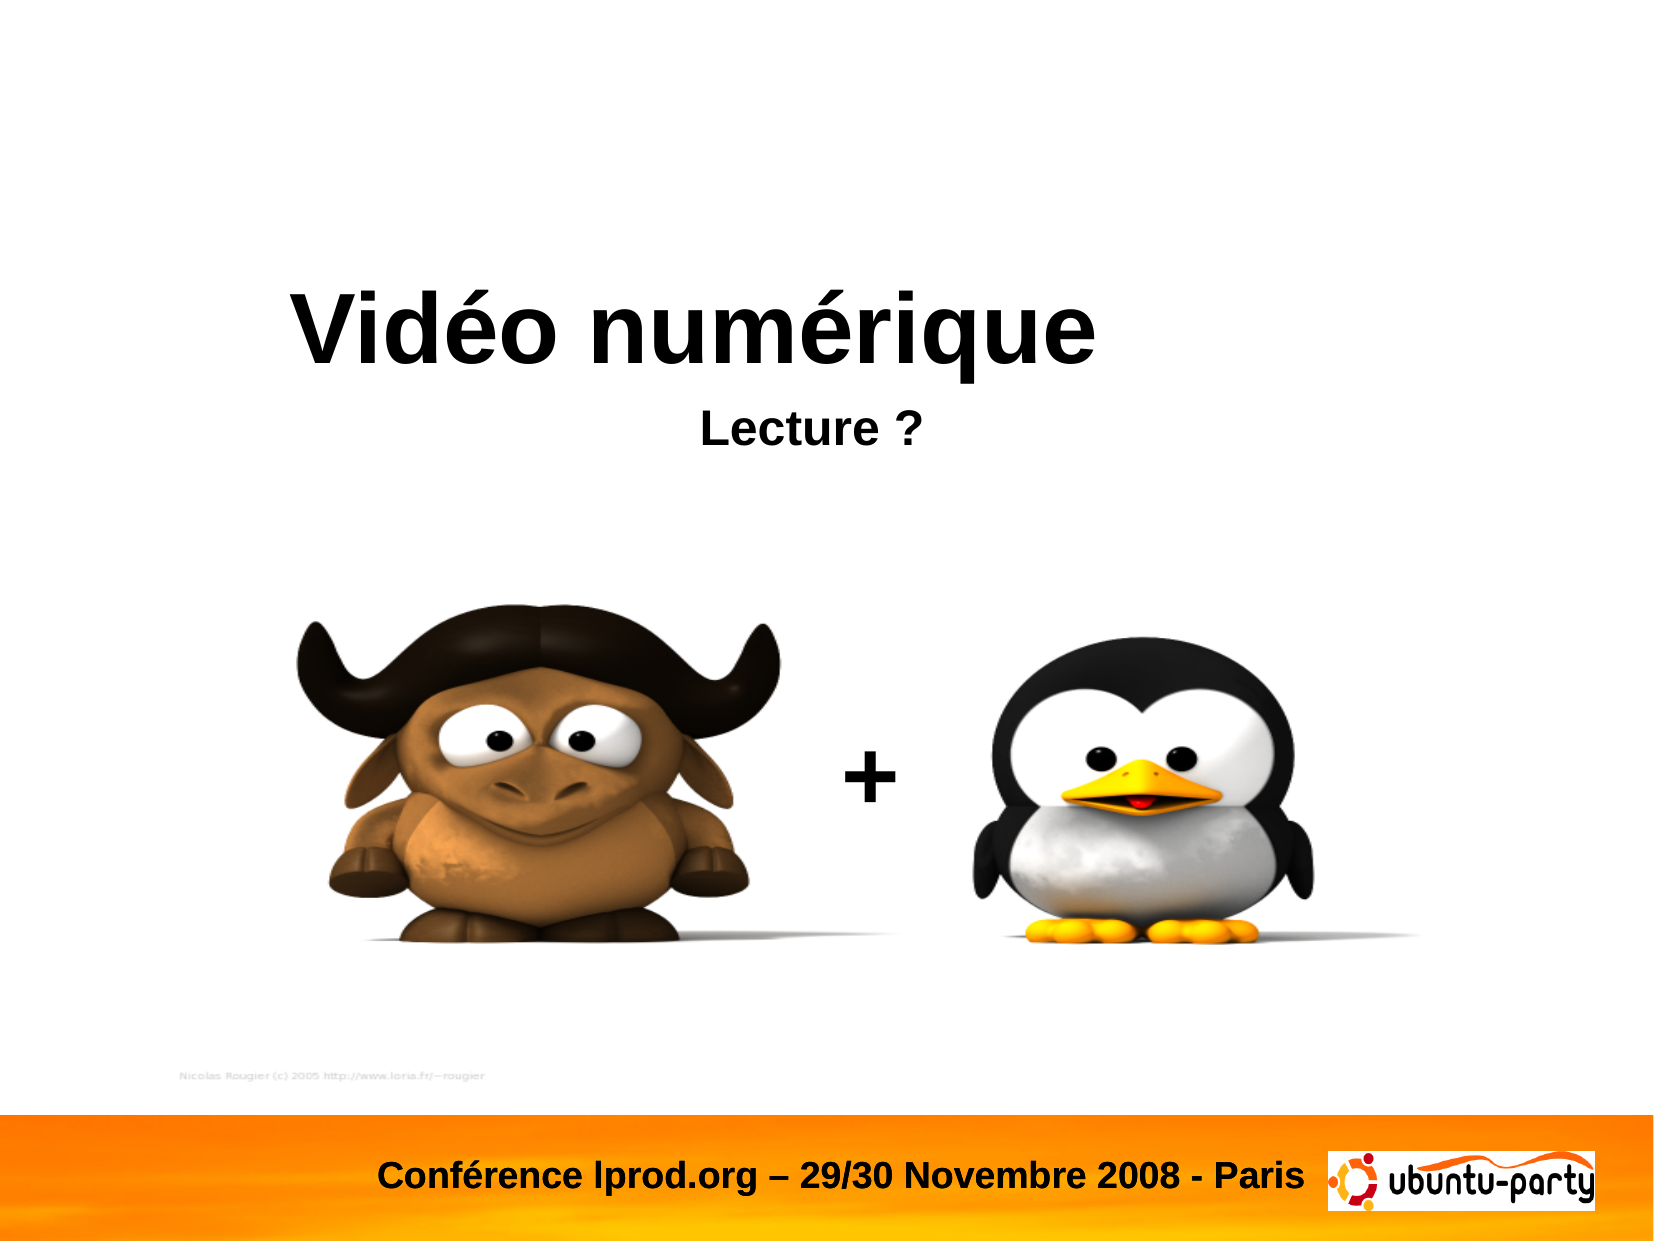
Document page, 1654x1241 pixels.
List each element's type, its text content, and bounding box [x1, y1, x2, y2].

picture [177, 560, 1506, 1082]
text_box Conférence lprod.org – 29/30 Novembre 2008 - Paris [295, 1147, 1388, 1211]
text_box + [324, 712, 1418, 857]
picture [0, 1115, 1654, 1241]
text_box Vidéo numérique [147, 265, 1241, 410]
text_box Lecture ? [265, 393, 1359, 473]
